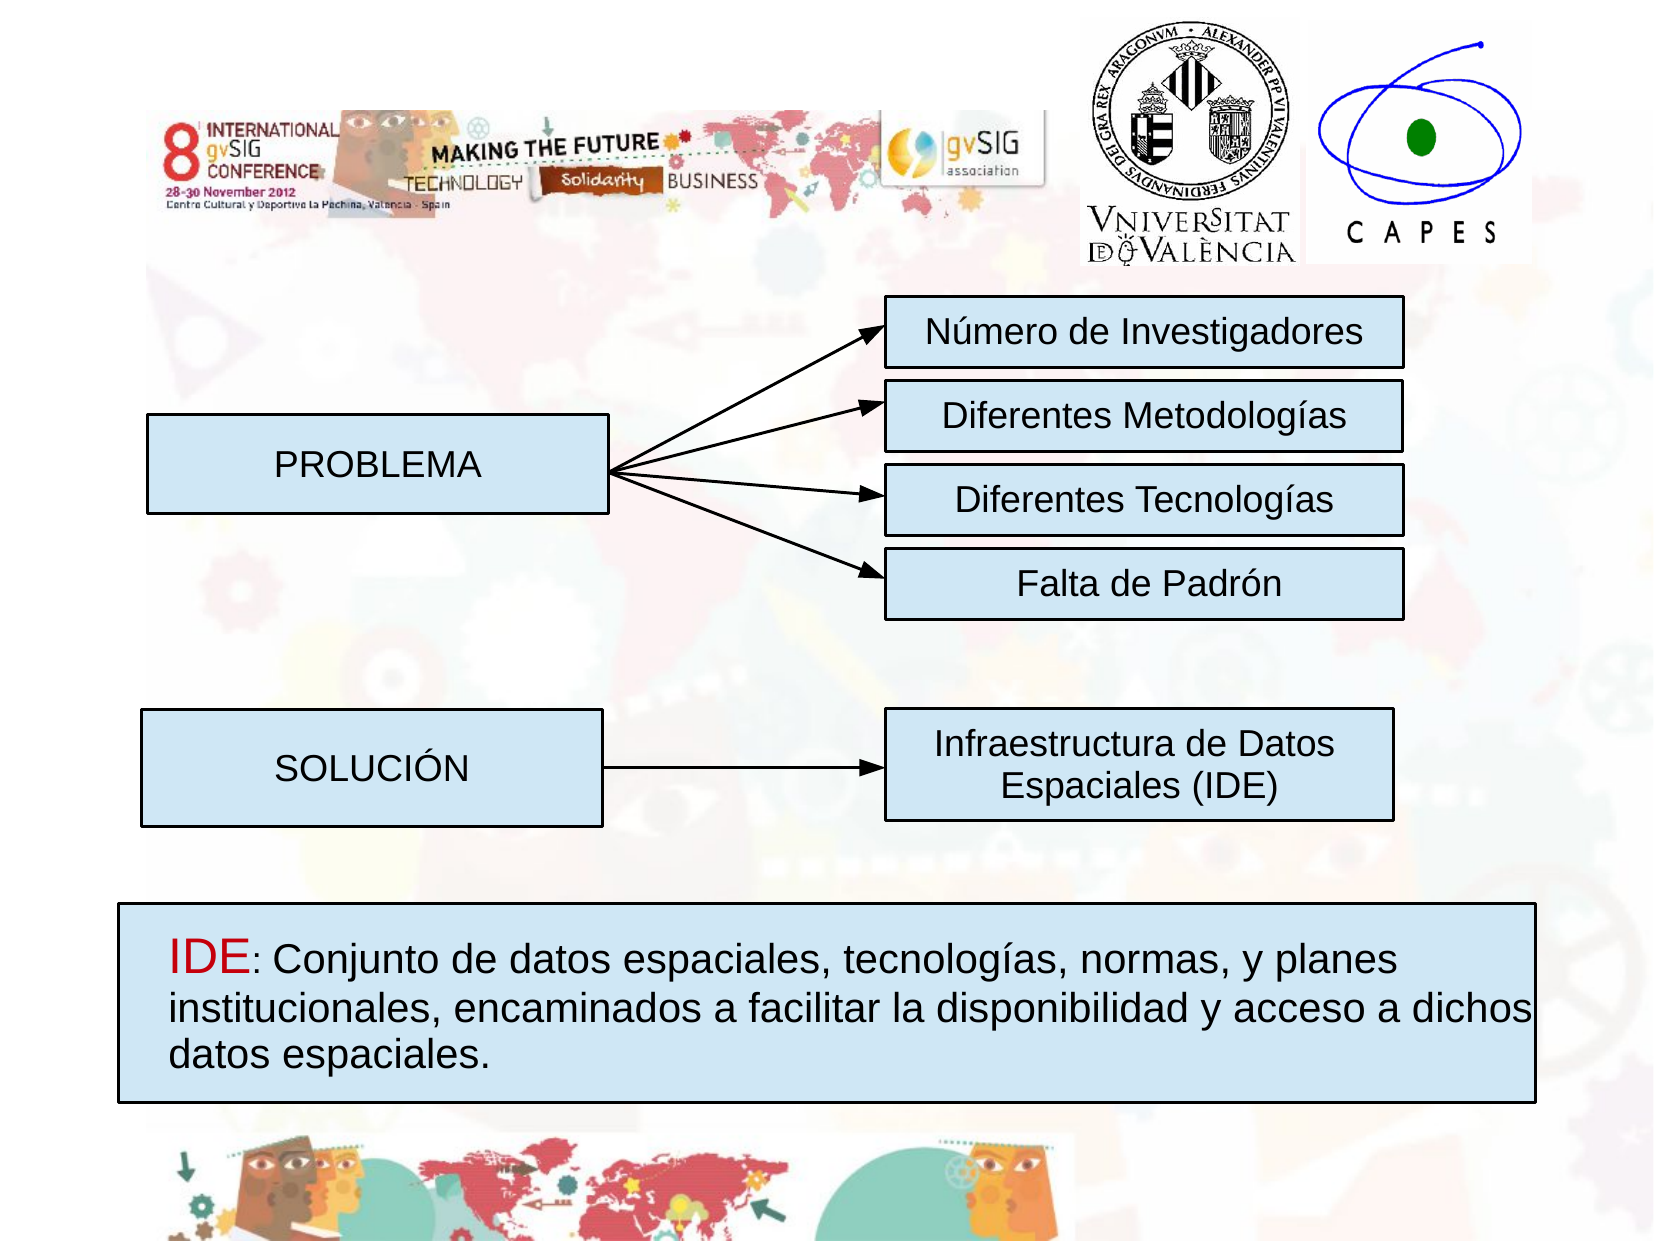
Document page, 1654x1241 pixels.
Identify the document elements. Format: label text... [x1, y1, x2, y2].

text_box Falta de Padrón [885, 548, 1404, 620]
picture [146, 17, 1654, 1241]
text_box PROBLEMA [147, 414, 609, 514]
text_box Diferentes Metodologías [885, 380, 1403, 452]
text_box Diferentes Tecnologías [885, 464, 1404, 536]
text_box IDE: Conjunto de datos espaciales, tecnologías, normas, y planes institucionales, encaminados a facilitar la disponibilidad y acceso a dichos datos espaciales. [118, 903, 1536, 1103]
list [82, 290, 1571, 1109]
text_box SOLUCIÓN [141, 709, 603, 827]
text_box Infraestructura de Datos Espaciales (IDE) [885, 708, 1394, 821]
text_box Número de Investigadores [885, 296, 1404, 368]
